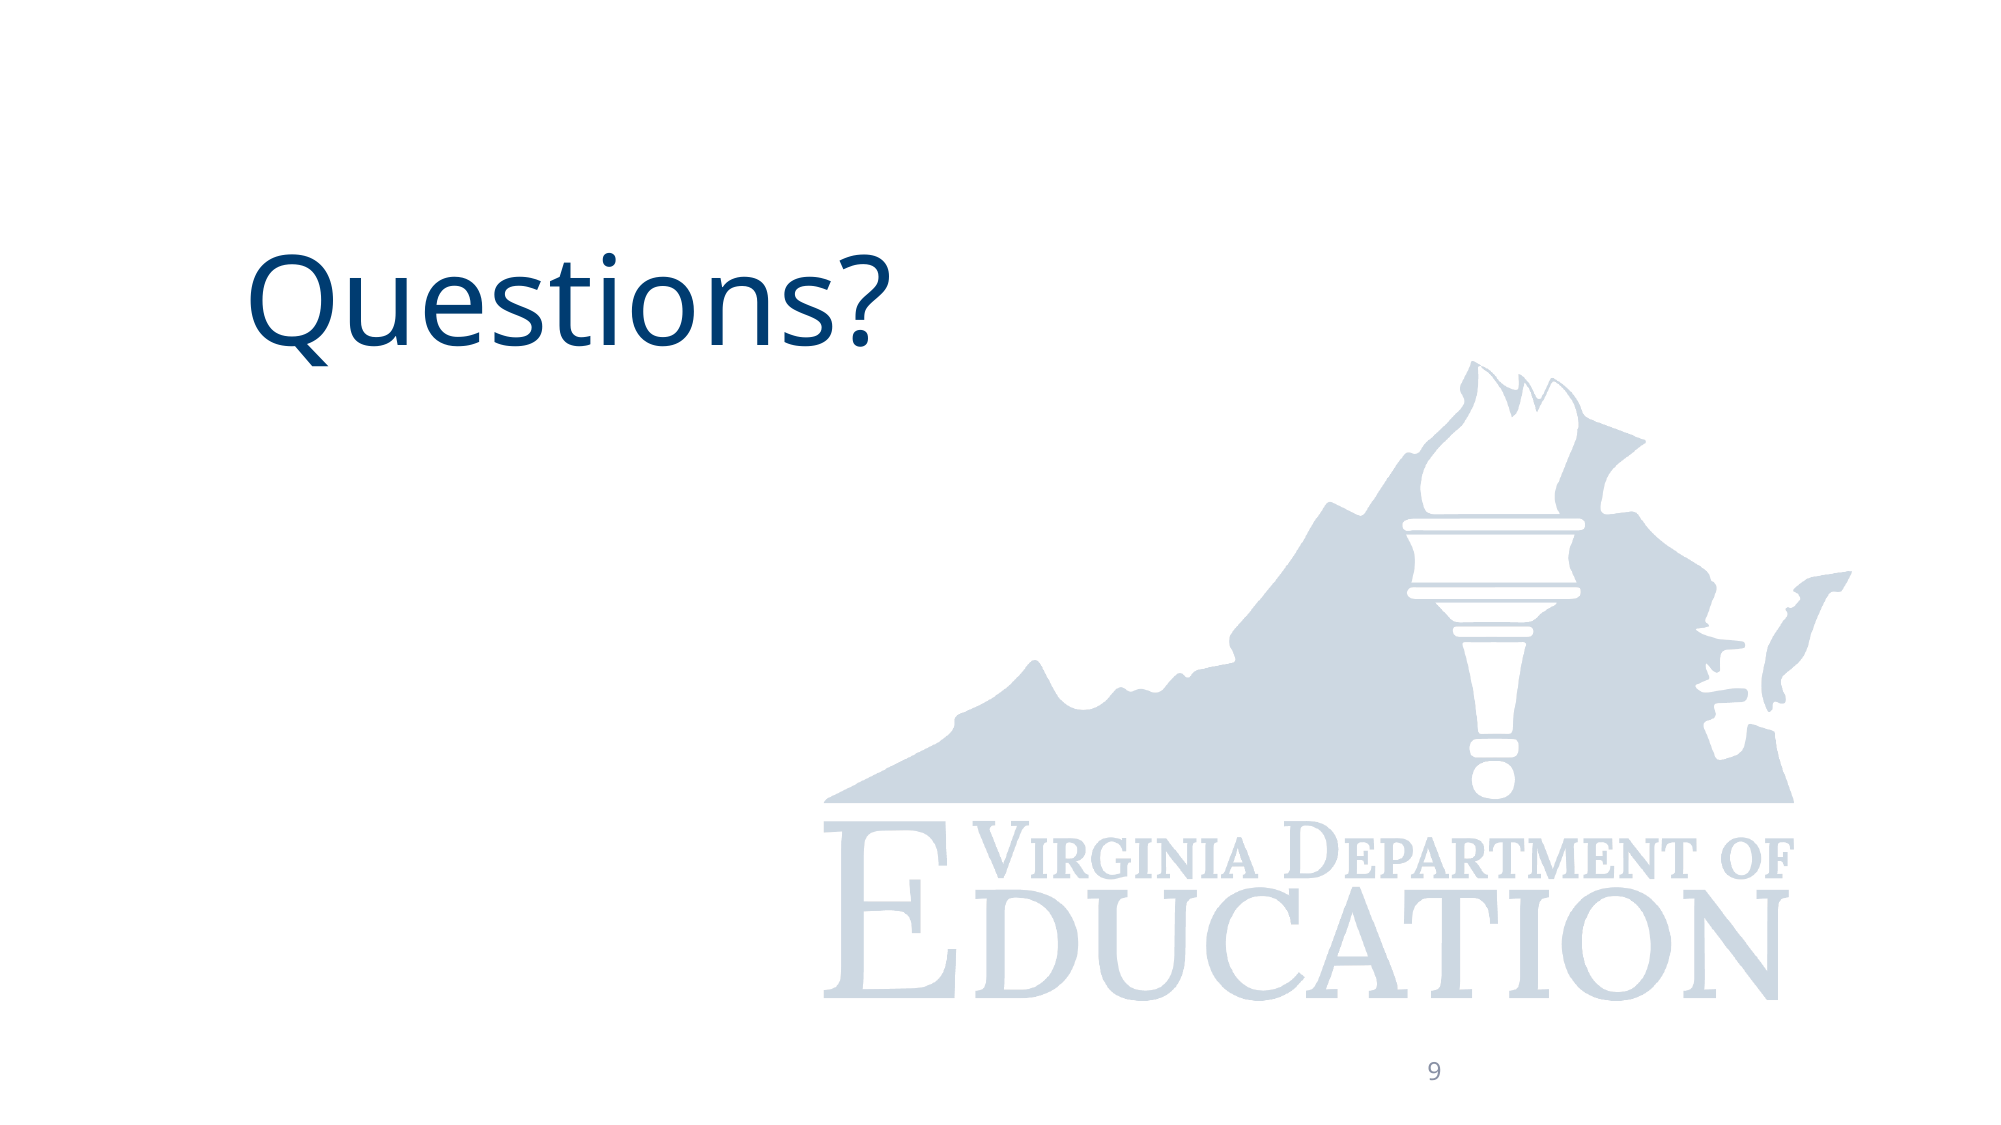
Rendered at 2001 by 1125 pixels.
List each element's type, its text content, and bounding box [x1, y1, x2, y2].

slide_number 10 [1412, 1042, 1863, 1103]
title Questions? [137, 200, 1000, 380]
